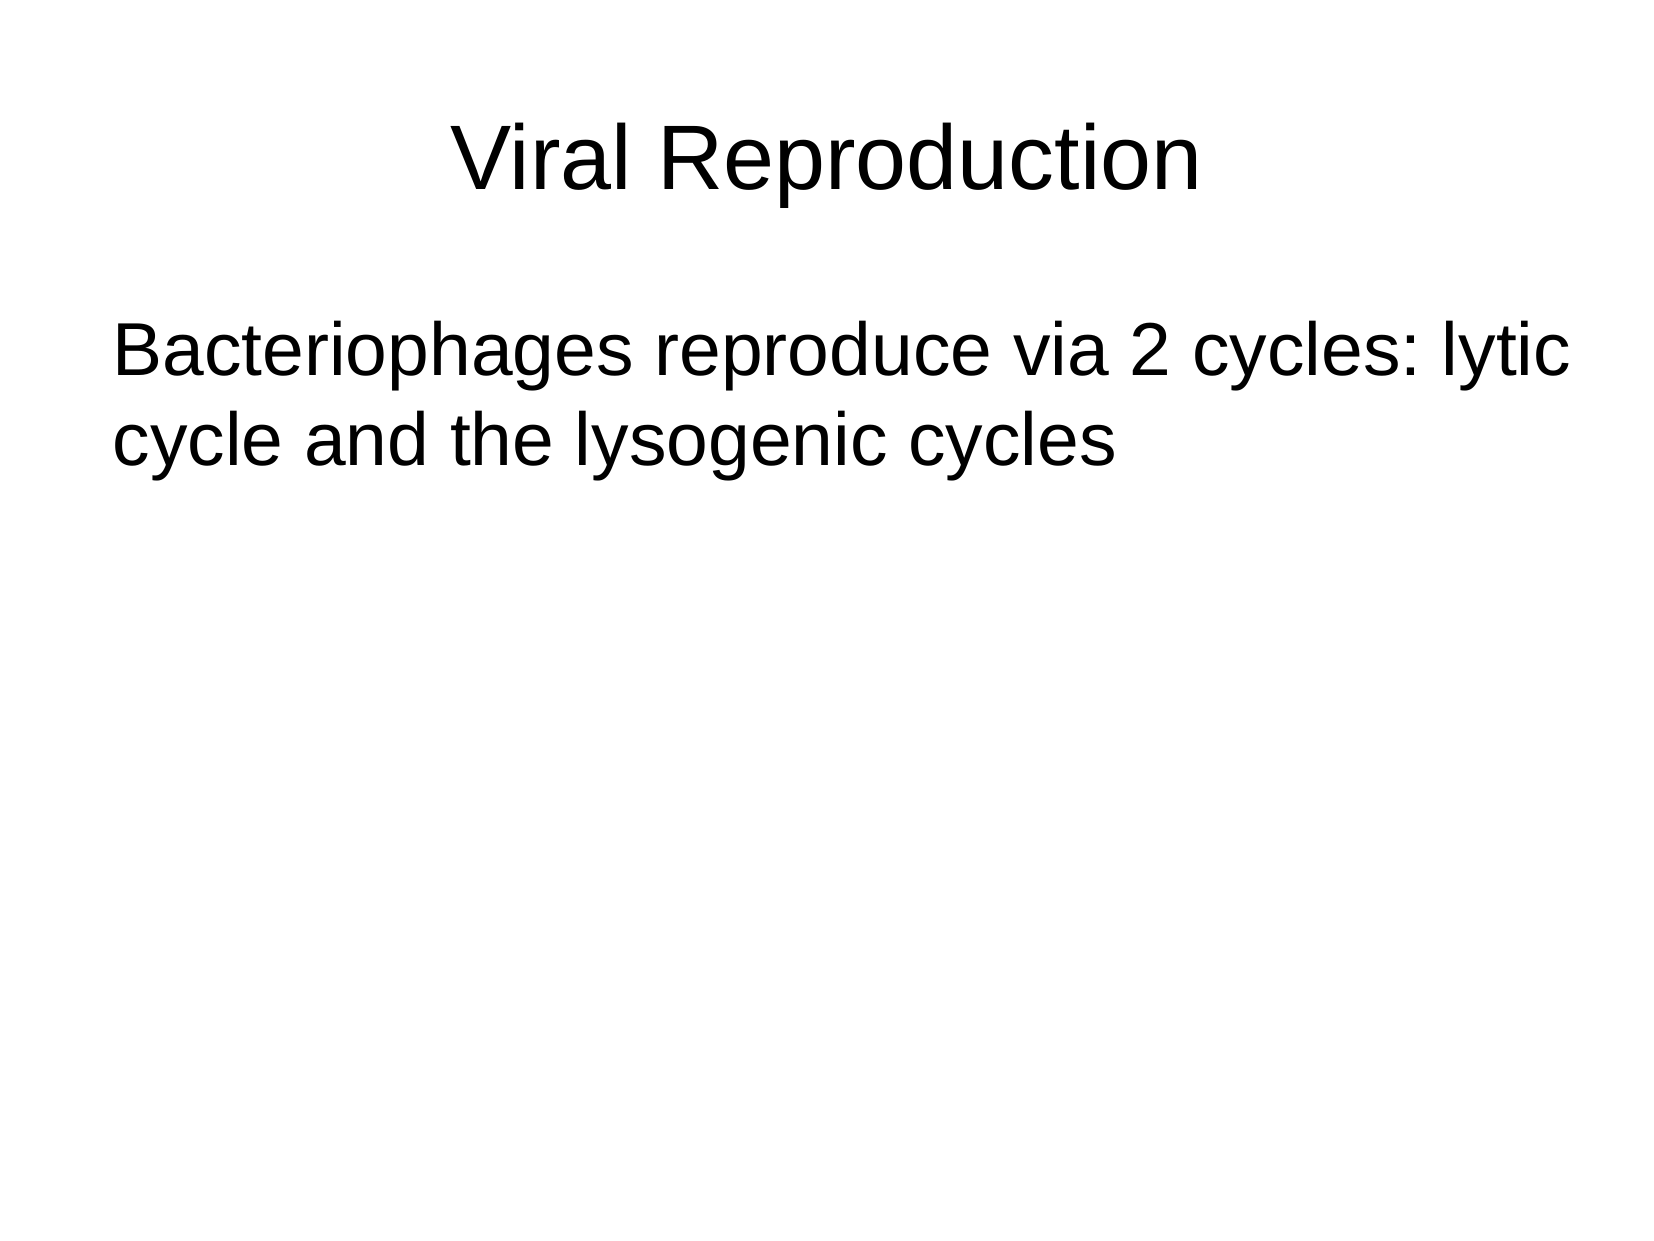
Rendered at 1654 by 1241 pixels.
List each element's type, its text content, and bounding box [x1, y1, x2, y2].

title Viral Reproduction [82, 56, 1571, 250]
subtitle Bacteriophages reproduce via 2 cycles: lytic cycle and the lysogenic cycles [112, 225, 1601, 676]
